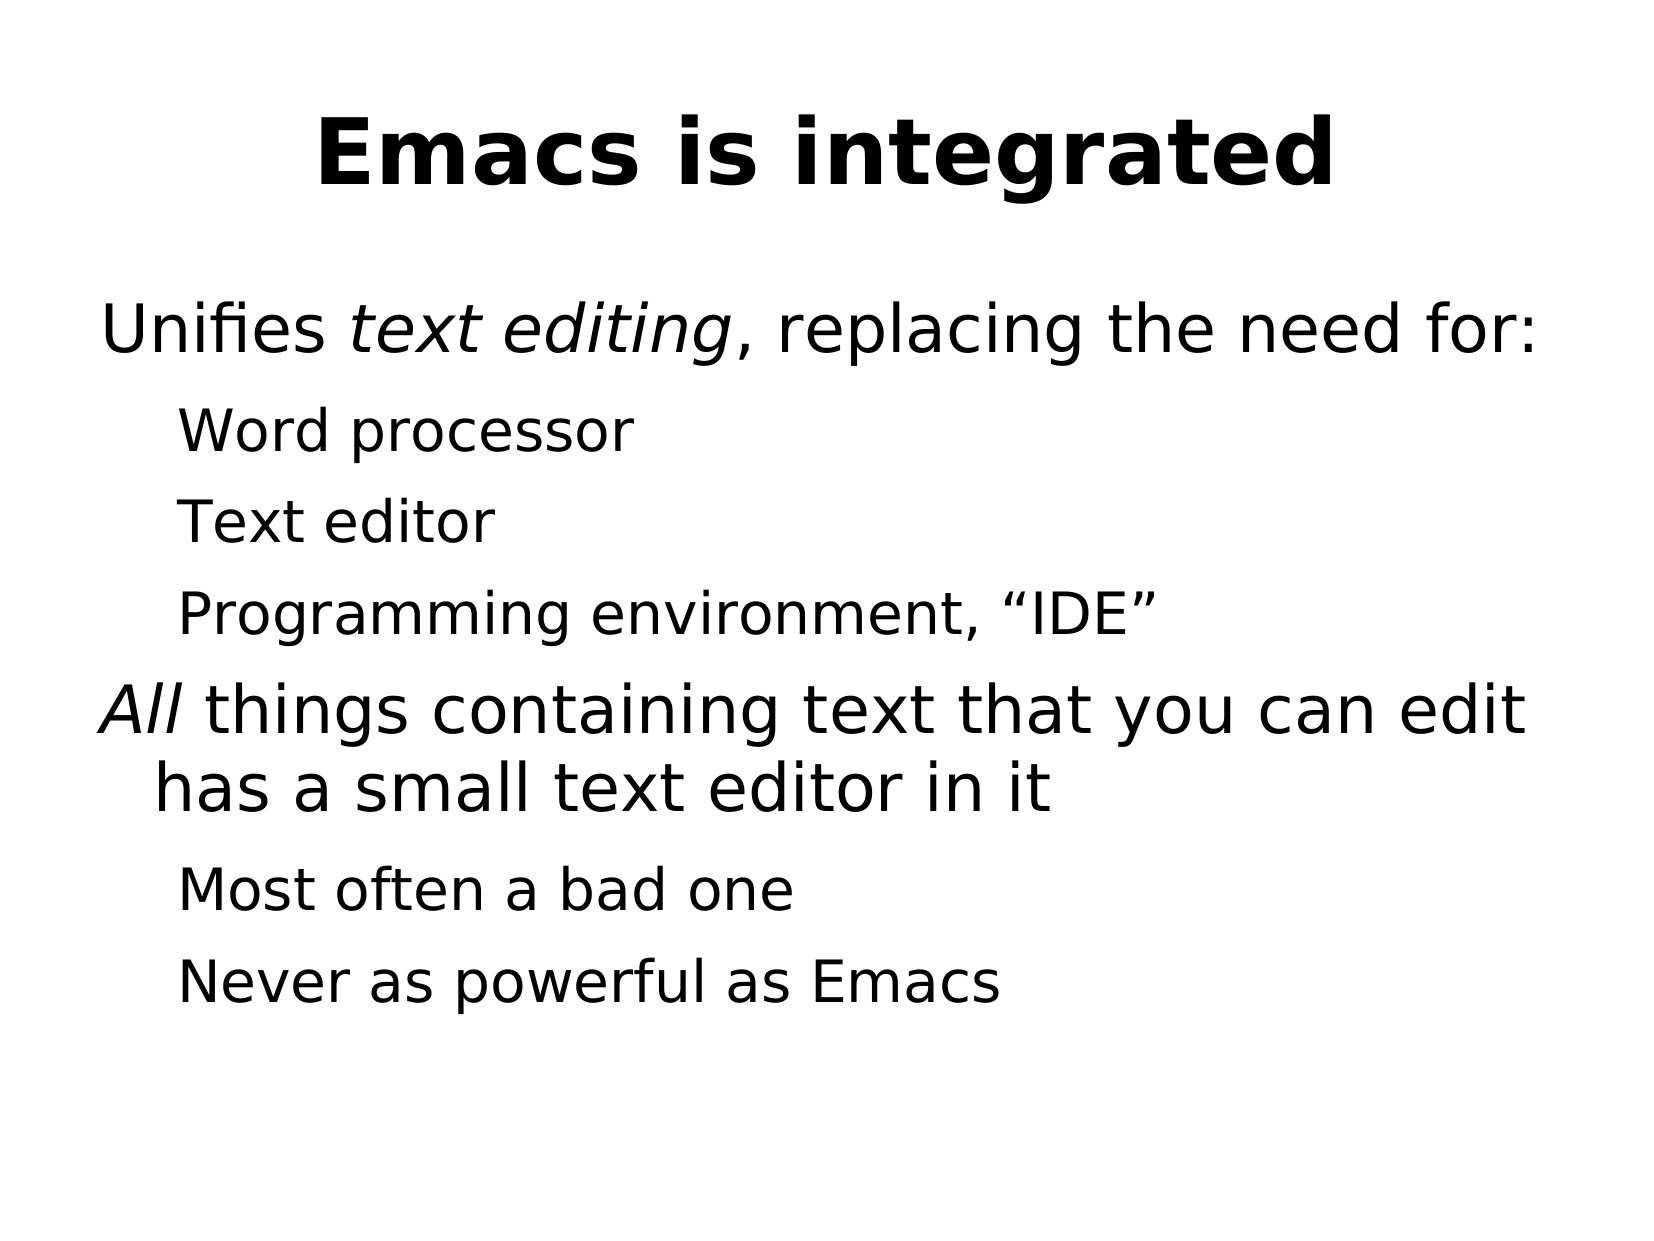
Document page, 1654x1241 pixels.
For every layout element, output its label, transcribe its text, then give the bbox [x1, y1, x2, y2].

list Unifies text editing, replacing the need for: Word processor Text editor Programming environment, “IDE” All things containing text that you can edit has a small text editor in it Most often a bad one Never as powerful as Emacs [82, 290, 1571, 1109]
title Emacs is integrated [82, 49, 1571, 257]
